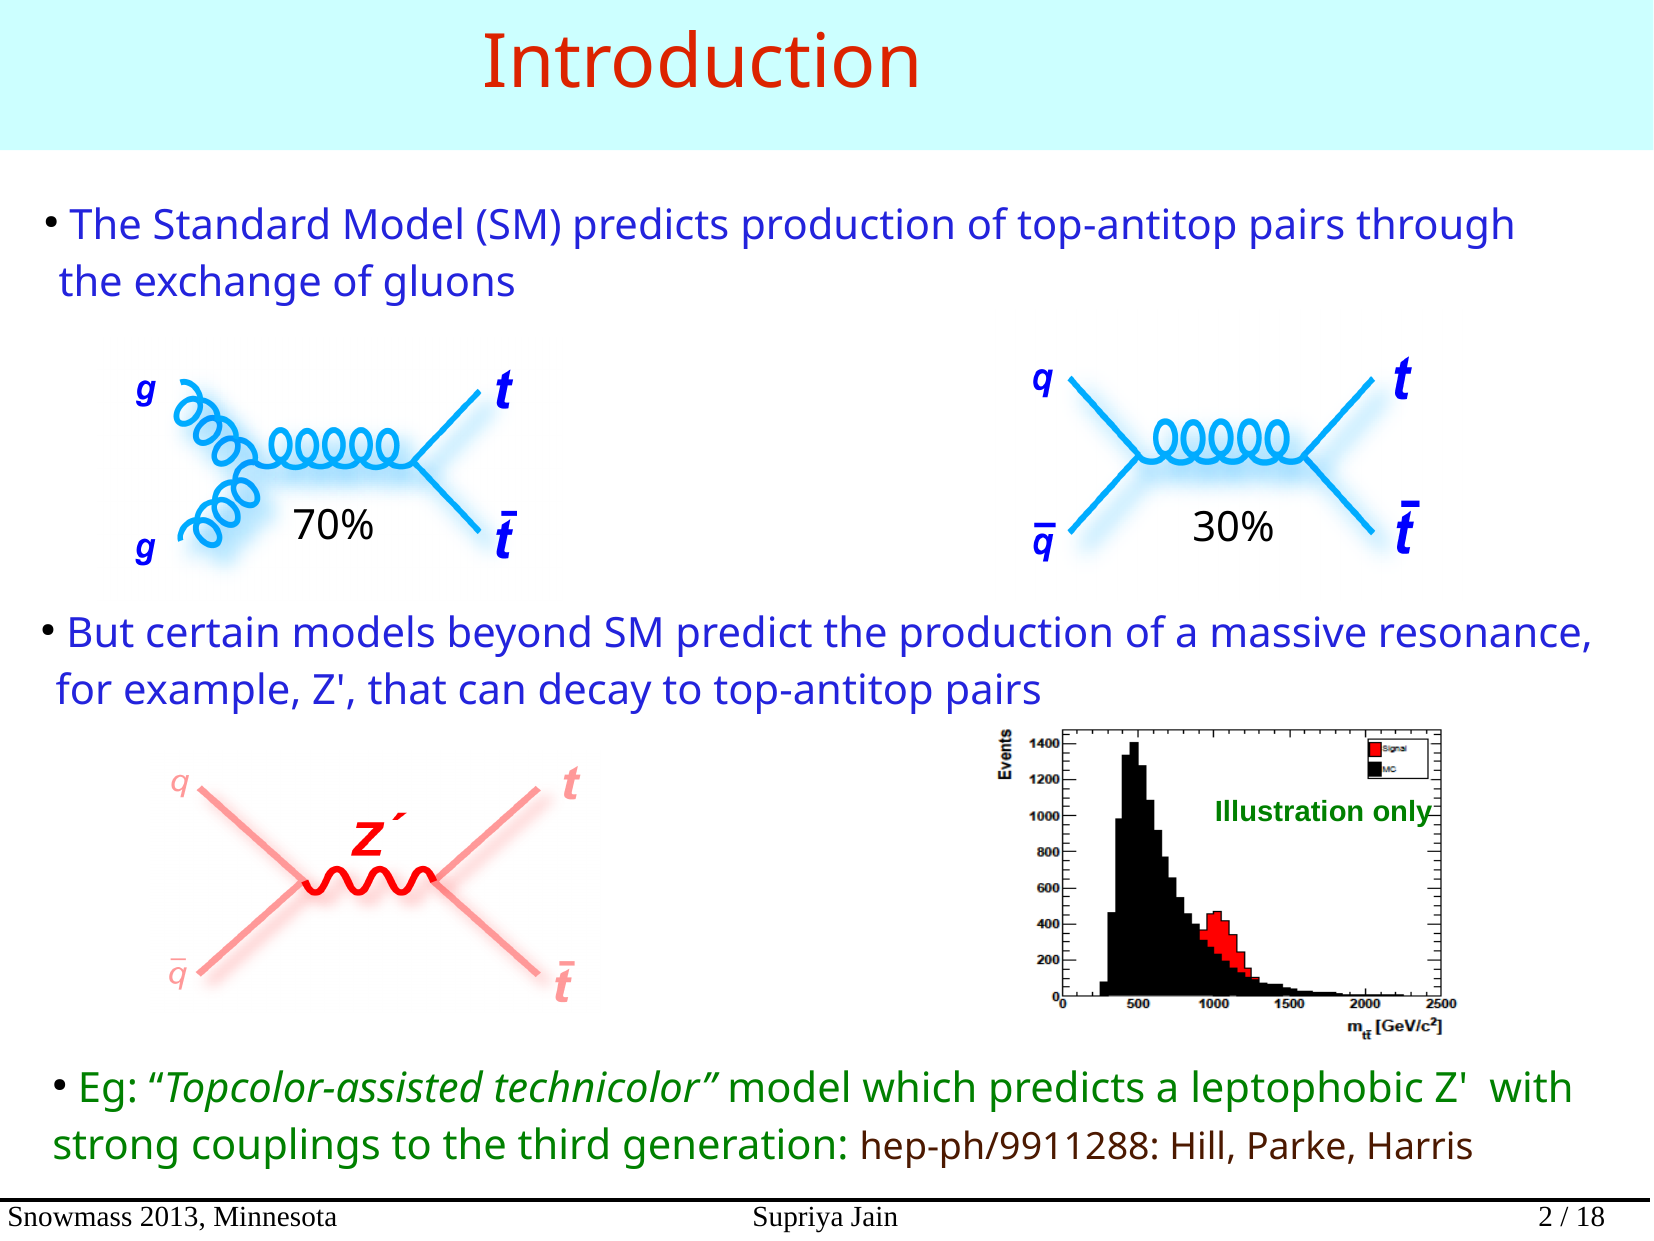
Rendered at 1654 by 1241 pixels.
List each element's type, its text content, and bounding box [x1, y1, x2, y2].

picture [150, 750, 601, 1013]
picture [975, 727, 1538, 1050]
picture [975, 309, 1463, 595]
text_box Illustration only [1200, 787, 1447, 836]
text_box But certain models beyond SM predict the production of a massive resonance, for example, Z', that can decay to top-antitop pairs [25, 595, 1611, 727]
text_box 70% [262, 487, 393, 561]
picture [97, 337, 563, 595]
text_box Eg: “Topcolor-assisted technicolor” model which predicts a leptophobic Z' with strong couplings to the third generation: hep-ph/9911288: Hill, Parke, Harris [37, 1050, 1613, 1182]
text_box Introduction [0, 0, 1654, 151]
text_box The Standard Model (SM) predicts production of top-antitop pairs through the exchange of gluons [28, 187, 1613, 319]
text_box 30% [1162, 489, 1293, 563]
